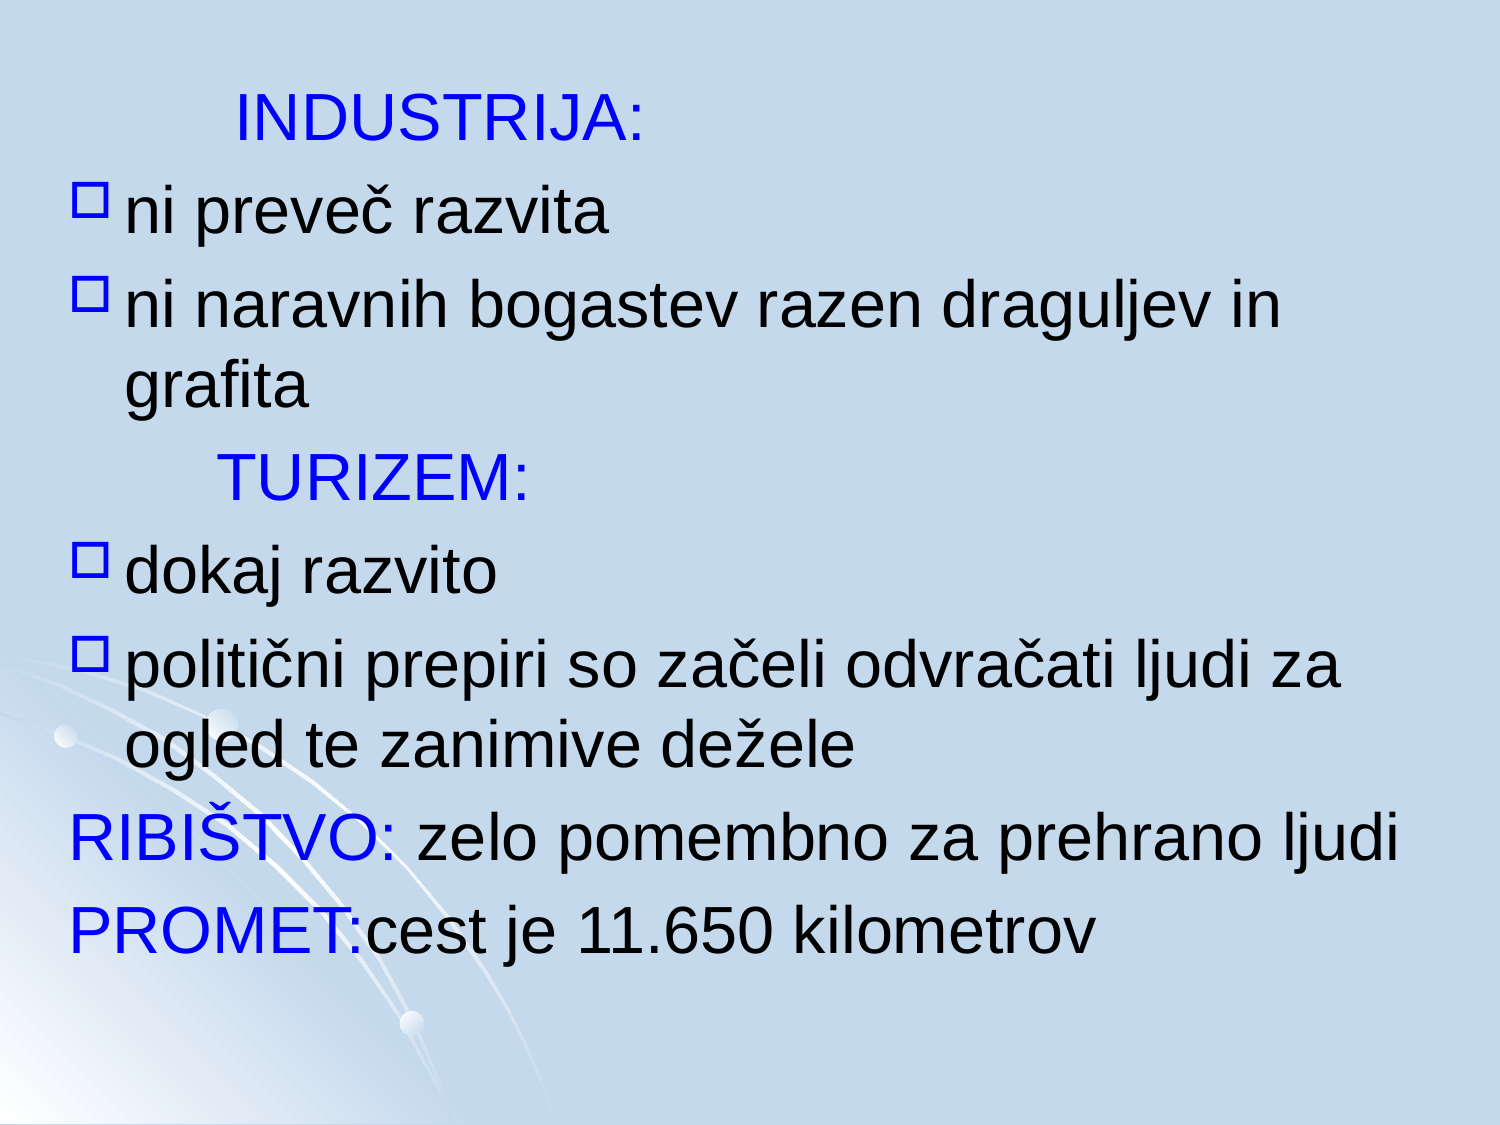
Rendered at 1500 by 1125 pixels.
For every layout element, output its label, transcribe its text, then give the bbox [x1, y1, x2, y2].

list INDUSTRIJA: ni preveč razvita ni naravnih bogastev razen draguljev in grafita TURIZEM: dokaj razvito politični prepiri so začeli odvračati ljudi za ogled te zanimive dežele RIBIŠTVO: zelo pomembno za prehrano ljudi PROMET:cest je 11.650 kilometrov [53, 66, 1471, 1125]
